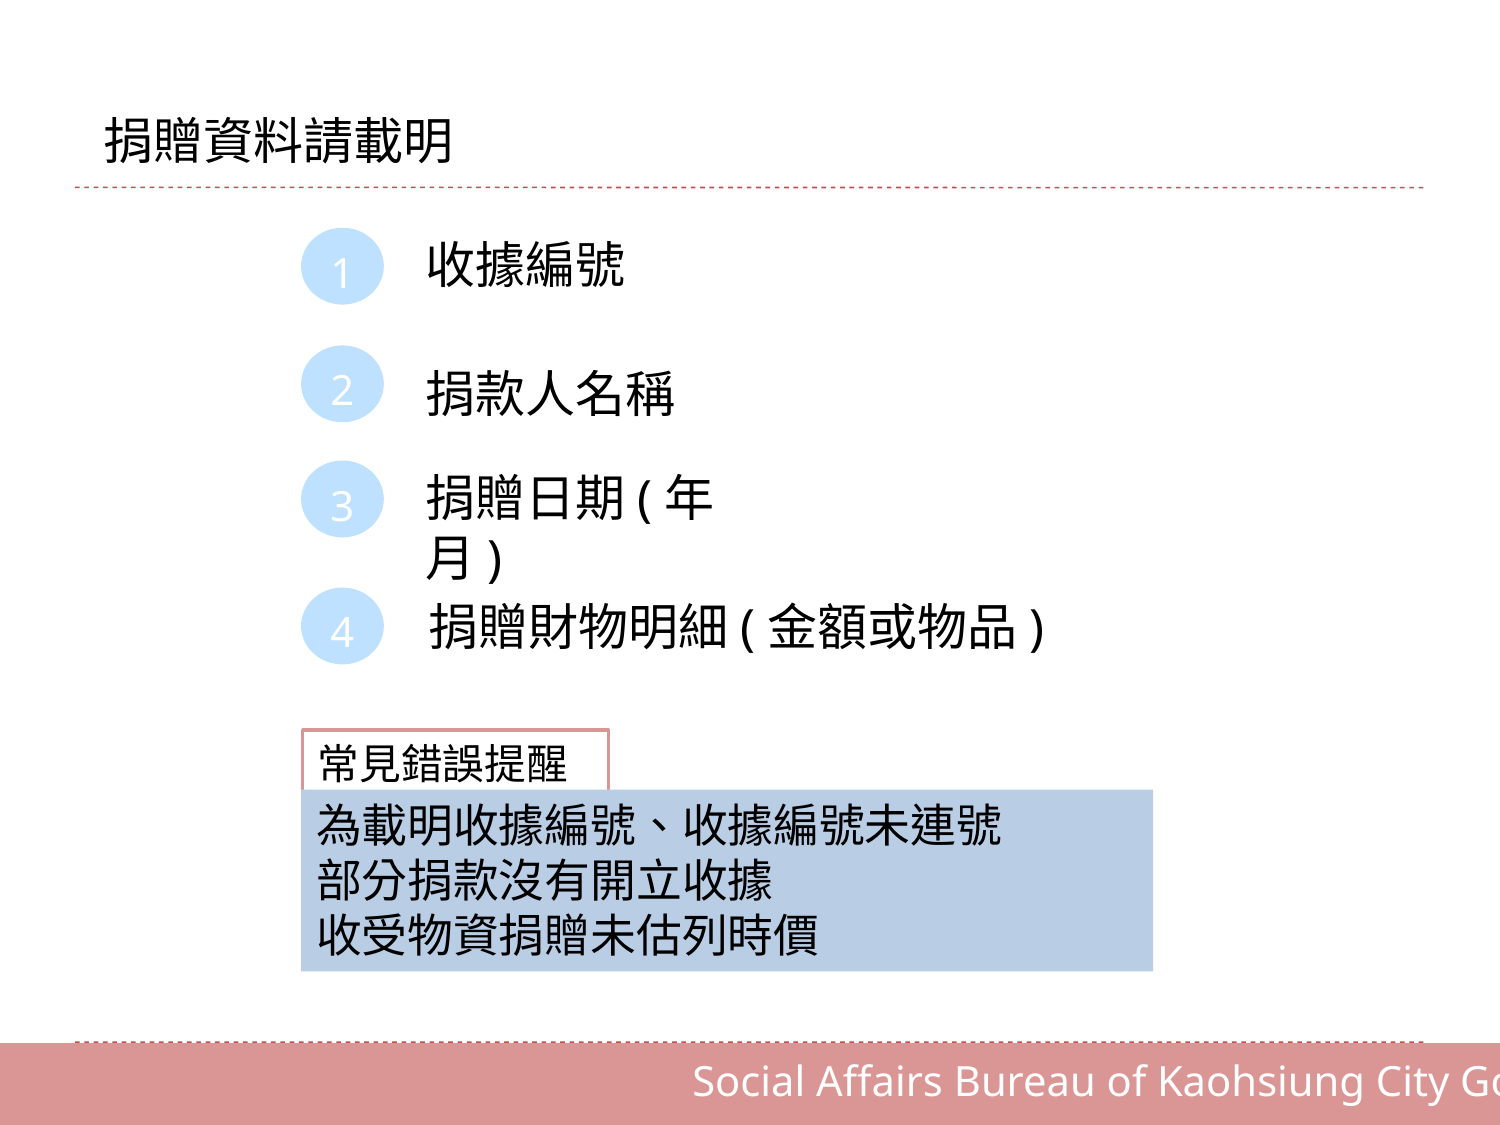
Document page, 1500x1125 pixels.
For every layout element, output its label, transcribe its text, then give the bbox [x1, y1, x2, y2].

text_box Social Affairs Bureau of Kaohsiung City Government [0, 1043, 1500, 1125]
text_box 2 [301, 345, 384, 423]
text_box 3 [301, 460, 384, 538]
text_box 常見錯誤提醒 [302, 729, 609, 789]
text_box 捐贈財物明細(金額或物品) [413, 587, 1117, 664]
text_box 1 [301, 227, 384, 305]
text_box 4 [301, 587, 384, 665]
text_box 收據編號 [410, 226, 706, 302]
text_box 為載明收據編號、收據編號未連號 部分捐款沒有開立收據 收受物資捐贈未估列時價 [301, 789, 1154, 972]
text_box 捐款人名稱 [410, 354, 706, 431]
text_box 捐贈資料請載明 [89, 102, 839, 177]
text_box 捐贈日期(年月) [410, 458, 789, 535]
